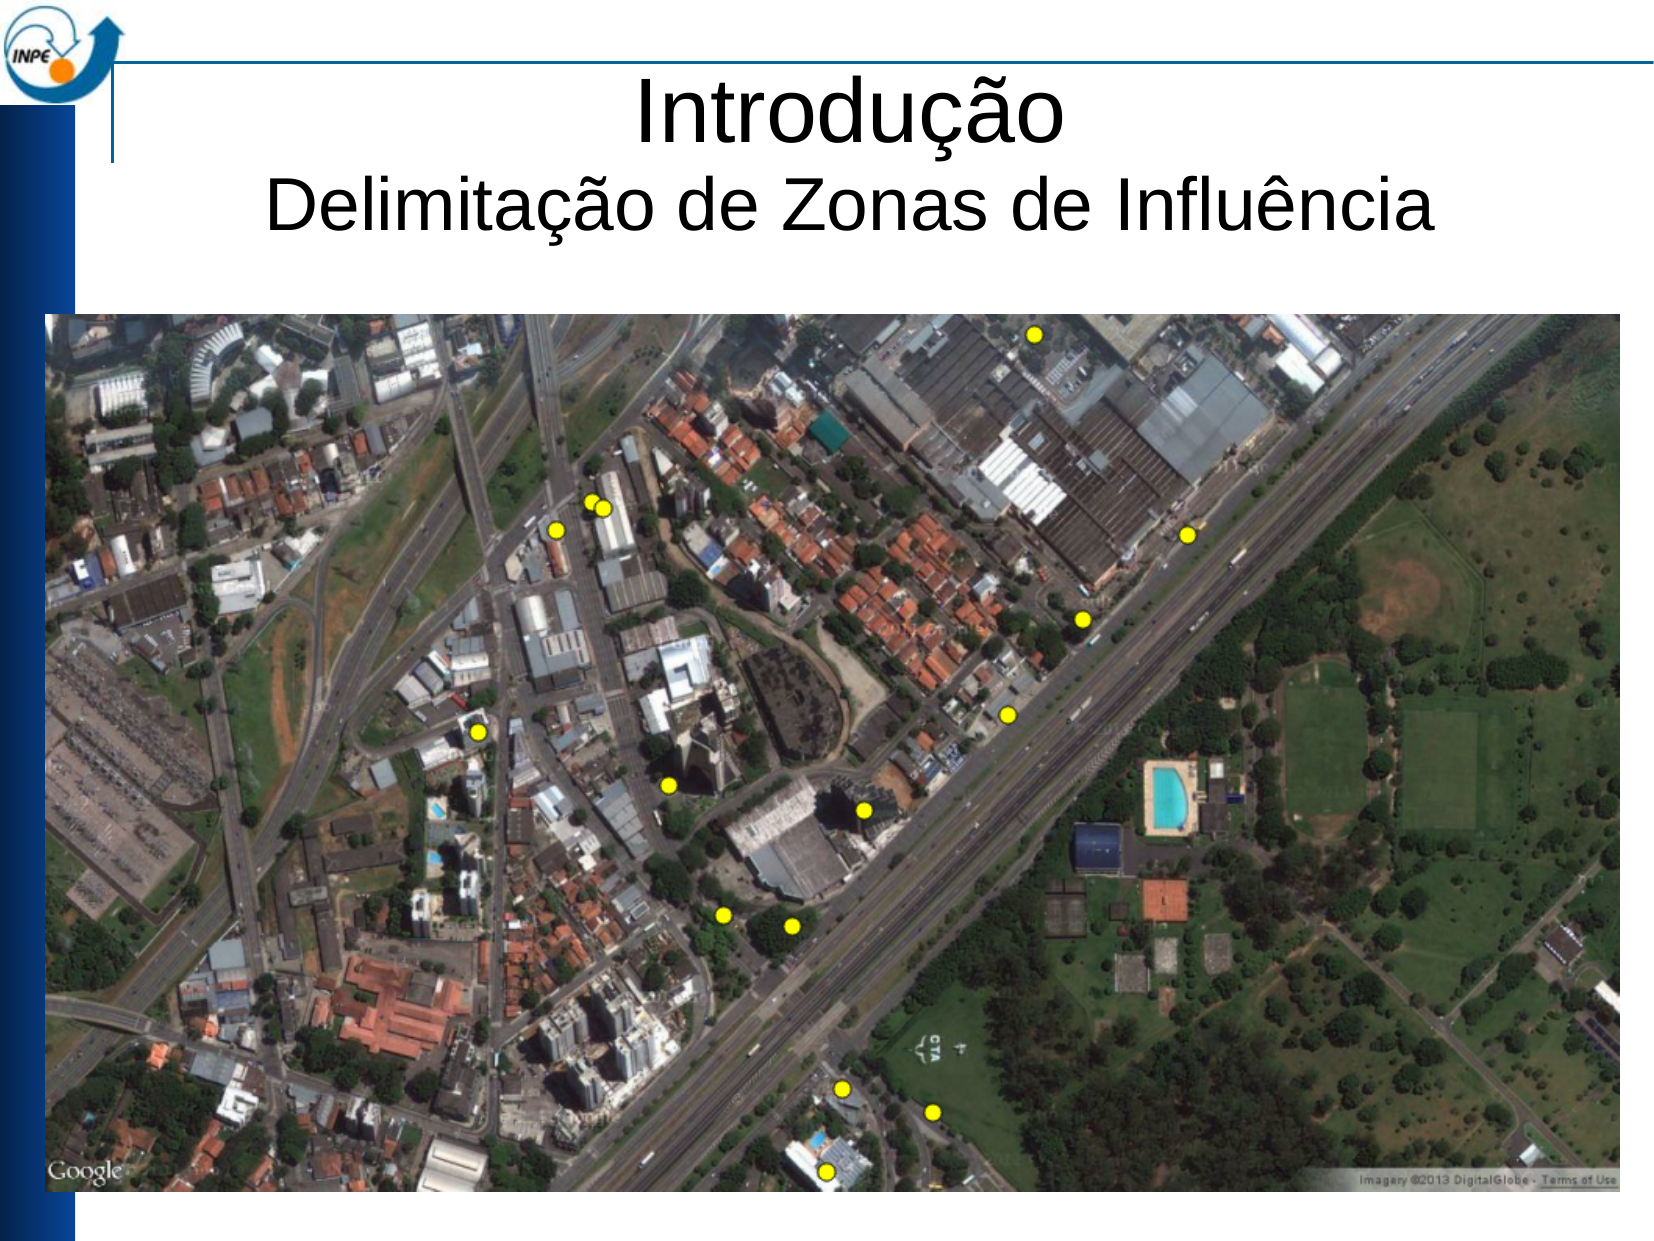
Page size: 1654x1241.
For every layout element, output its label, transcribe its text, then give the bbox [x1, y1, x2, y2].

picture [45, 314, 1620, 1192]
picture [0, 0, 126, 105]
title Introdução Delimitação de Zonas de Influência [82, 49, 1619, 257]
